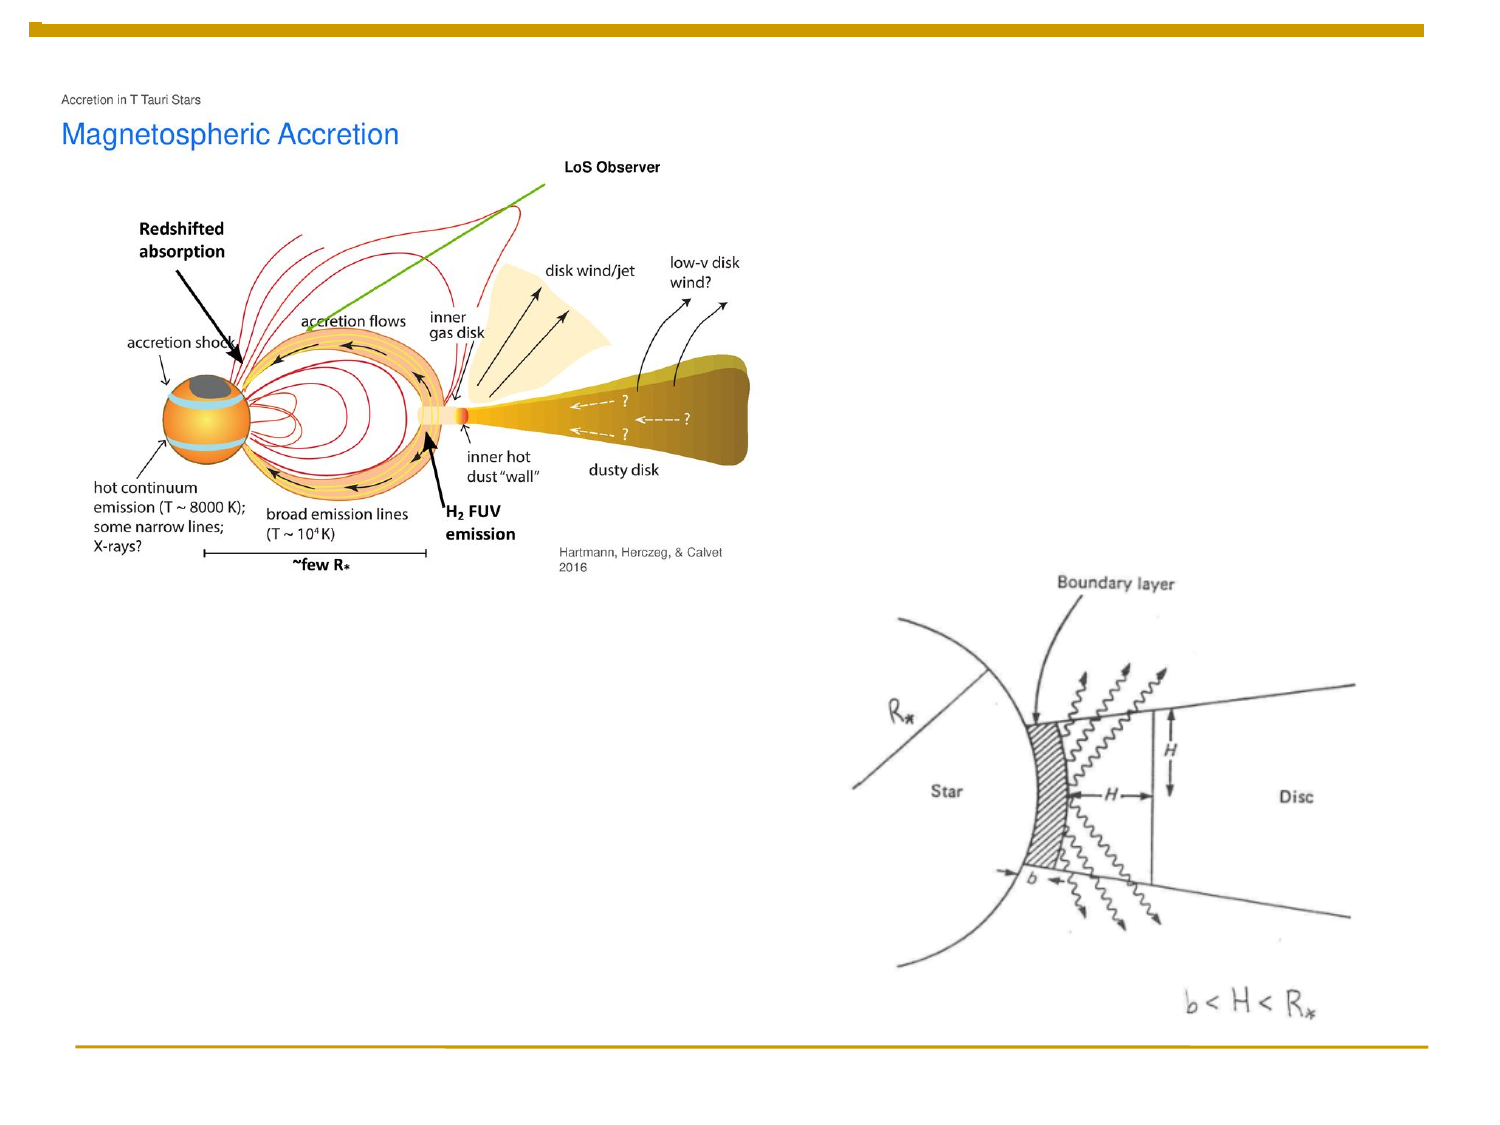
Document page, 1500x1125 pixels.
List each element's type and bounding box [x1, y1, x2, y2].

picture [28, 54, 1496, 1040]
